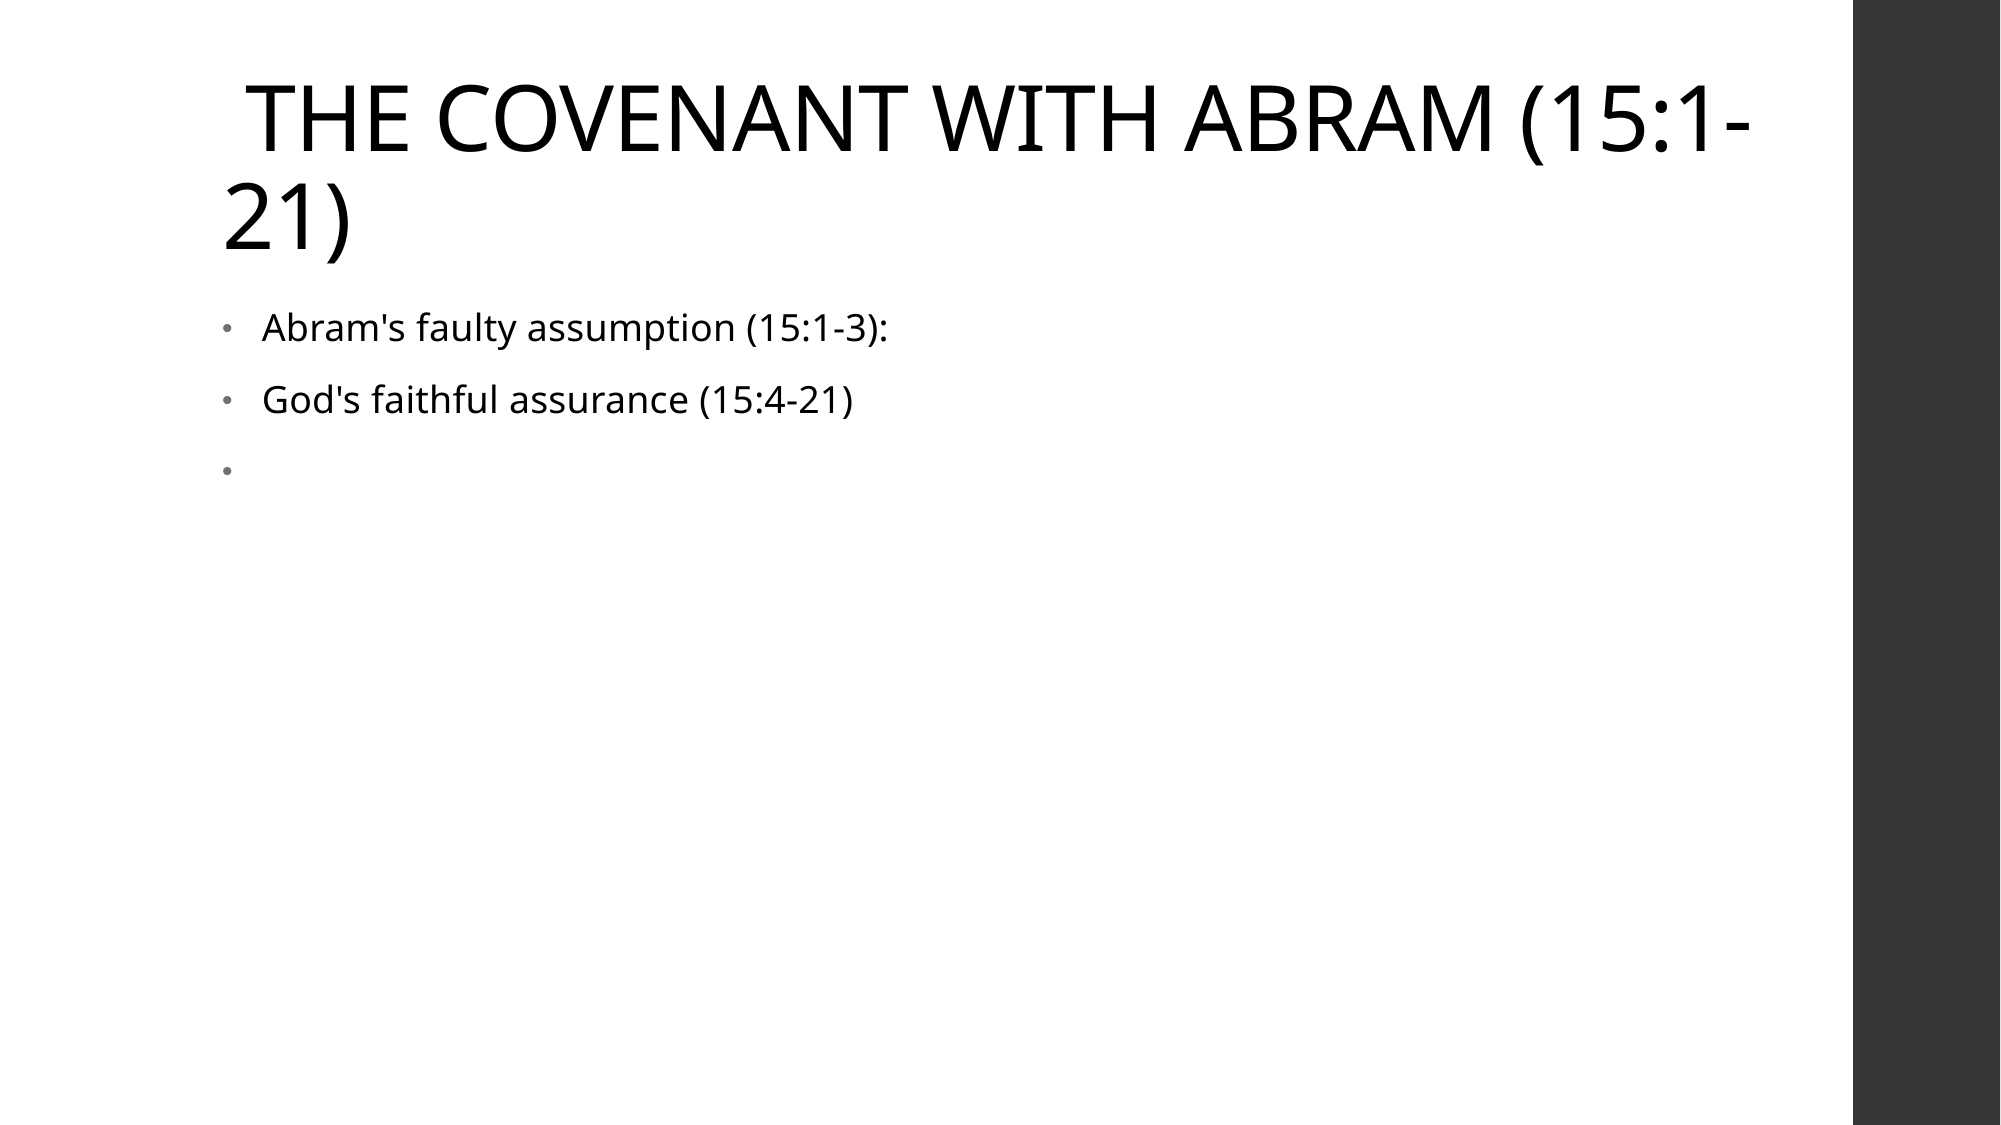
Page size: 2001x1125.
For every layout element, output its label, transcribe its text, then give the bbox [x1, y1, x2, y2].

list Abram's faulty assumption (15:1-3): God's faithful assurance (15:4-21) [206, 299, 1617, 1014]
title THE COVENANT WITH ABRAM (15:1-21) [206, 60, 1797, 278]
